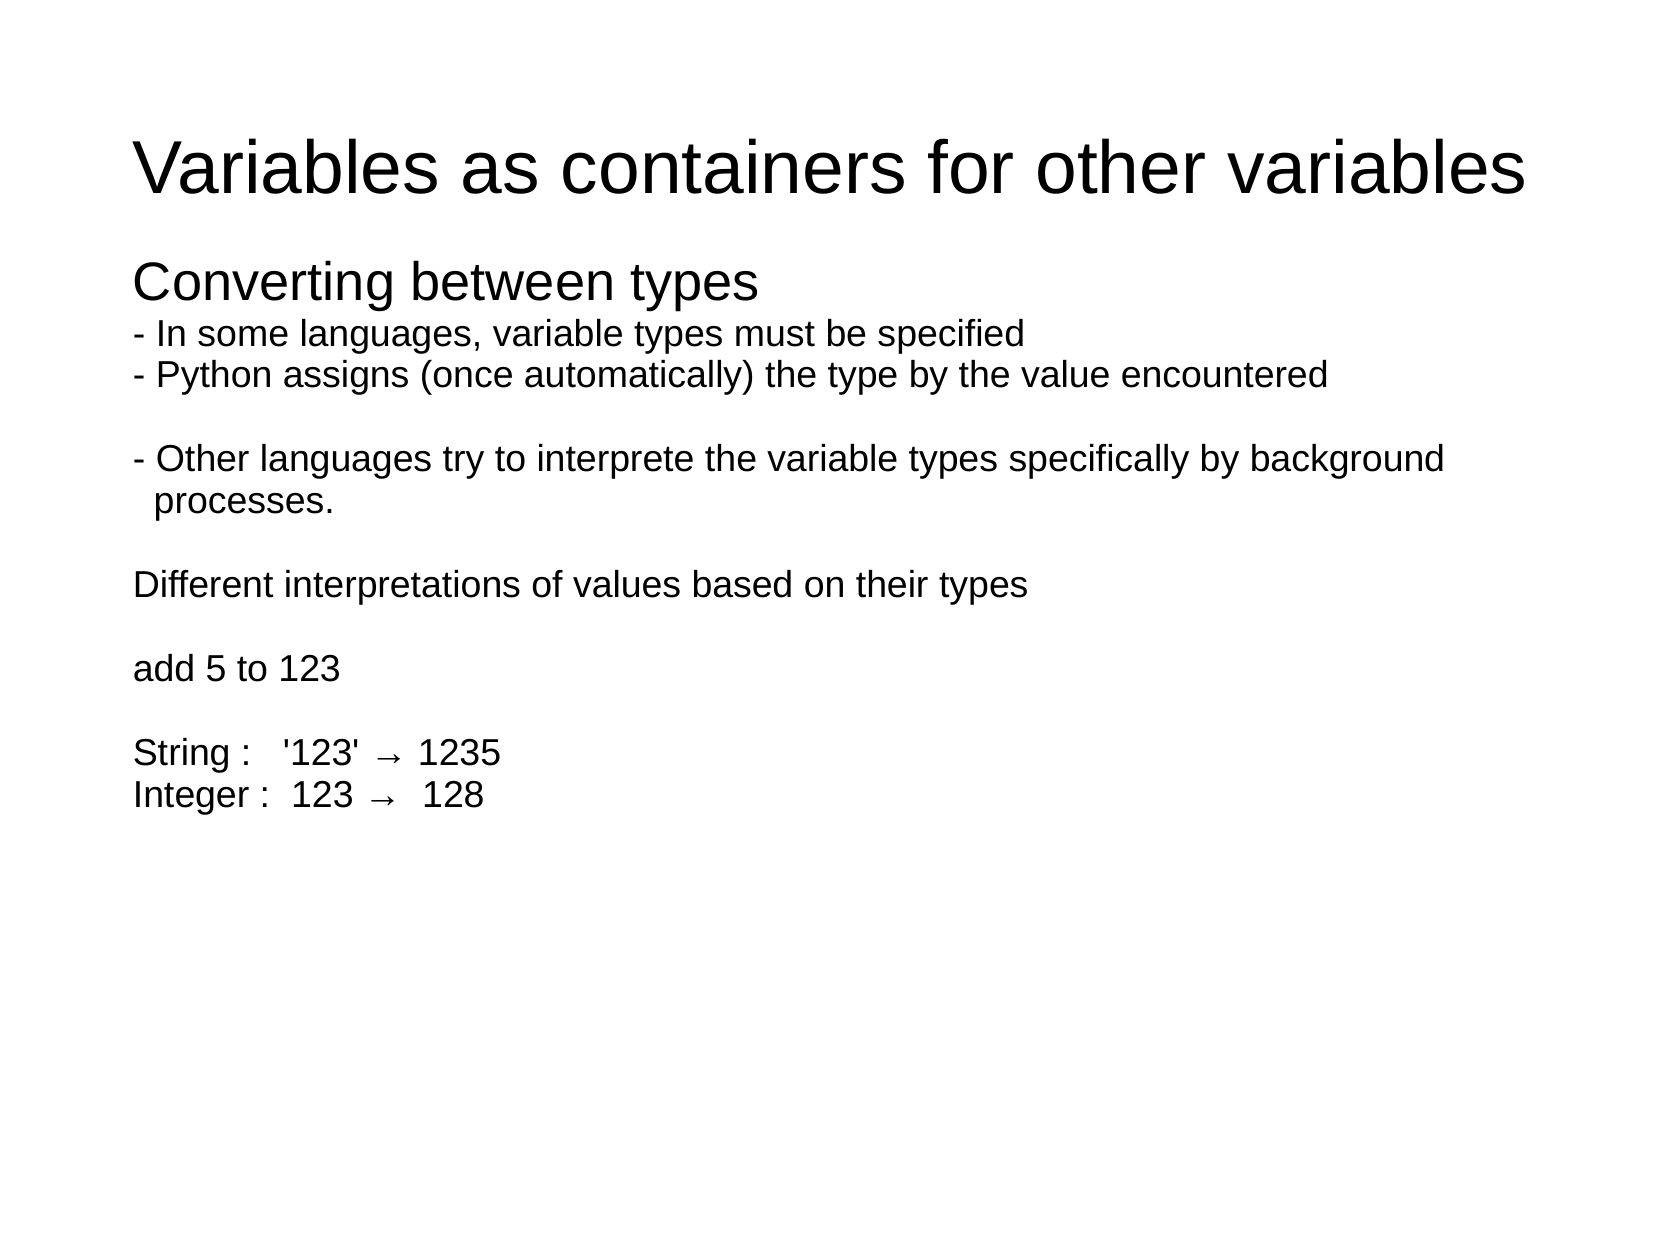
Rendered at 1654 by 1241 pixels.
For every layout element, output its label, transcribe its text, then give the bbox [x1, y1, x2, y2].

text_box Variables as containers for other variables Converting between types - In some languages, variable types must be specified - Python assigns (once automatically) the type by the value encountered - Other languages try to interprete the variable types specifically by background processes. Different interpretations of values based on their types add 5 to 123 String : '123' → 1235 Integer : 123 → 128 [118, 118, 1565, 945]
